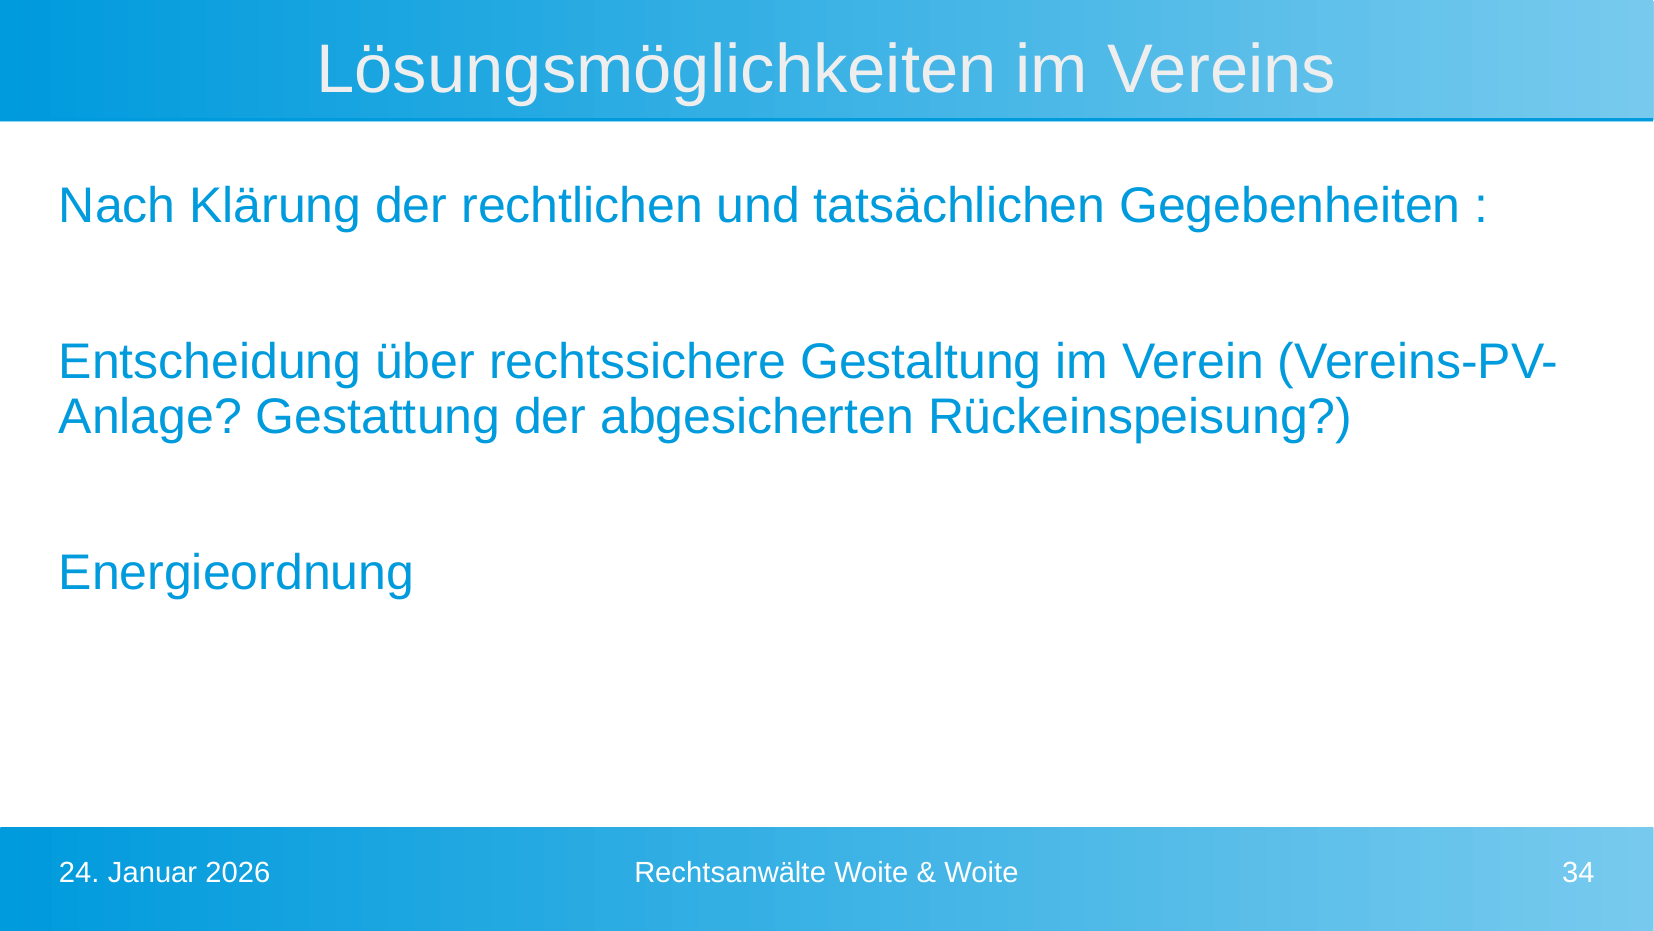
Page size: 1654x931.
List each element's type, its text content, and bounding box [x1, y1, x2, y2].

list Nach Klärung der rechtlichen und tatsächlichen Gegebenheiten : Entscheidung über rechtssichere Gestaltung im Verein (Vereins-PV-Anlage? Gestattung der abgesicherten Rückeinspeisung?) Energieordnung [59, 177, 1595, 768]
title Lösungsmöglichkeiten im Vereins [59, 29, 1595, 108]
